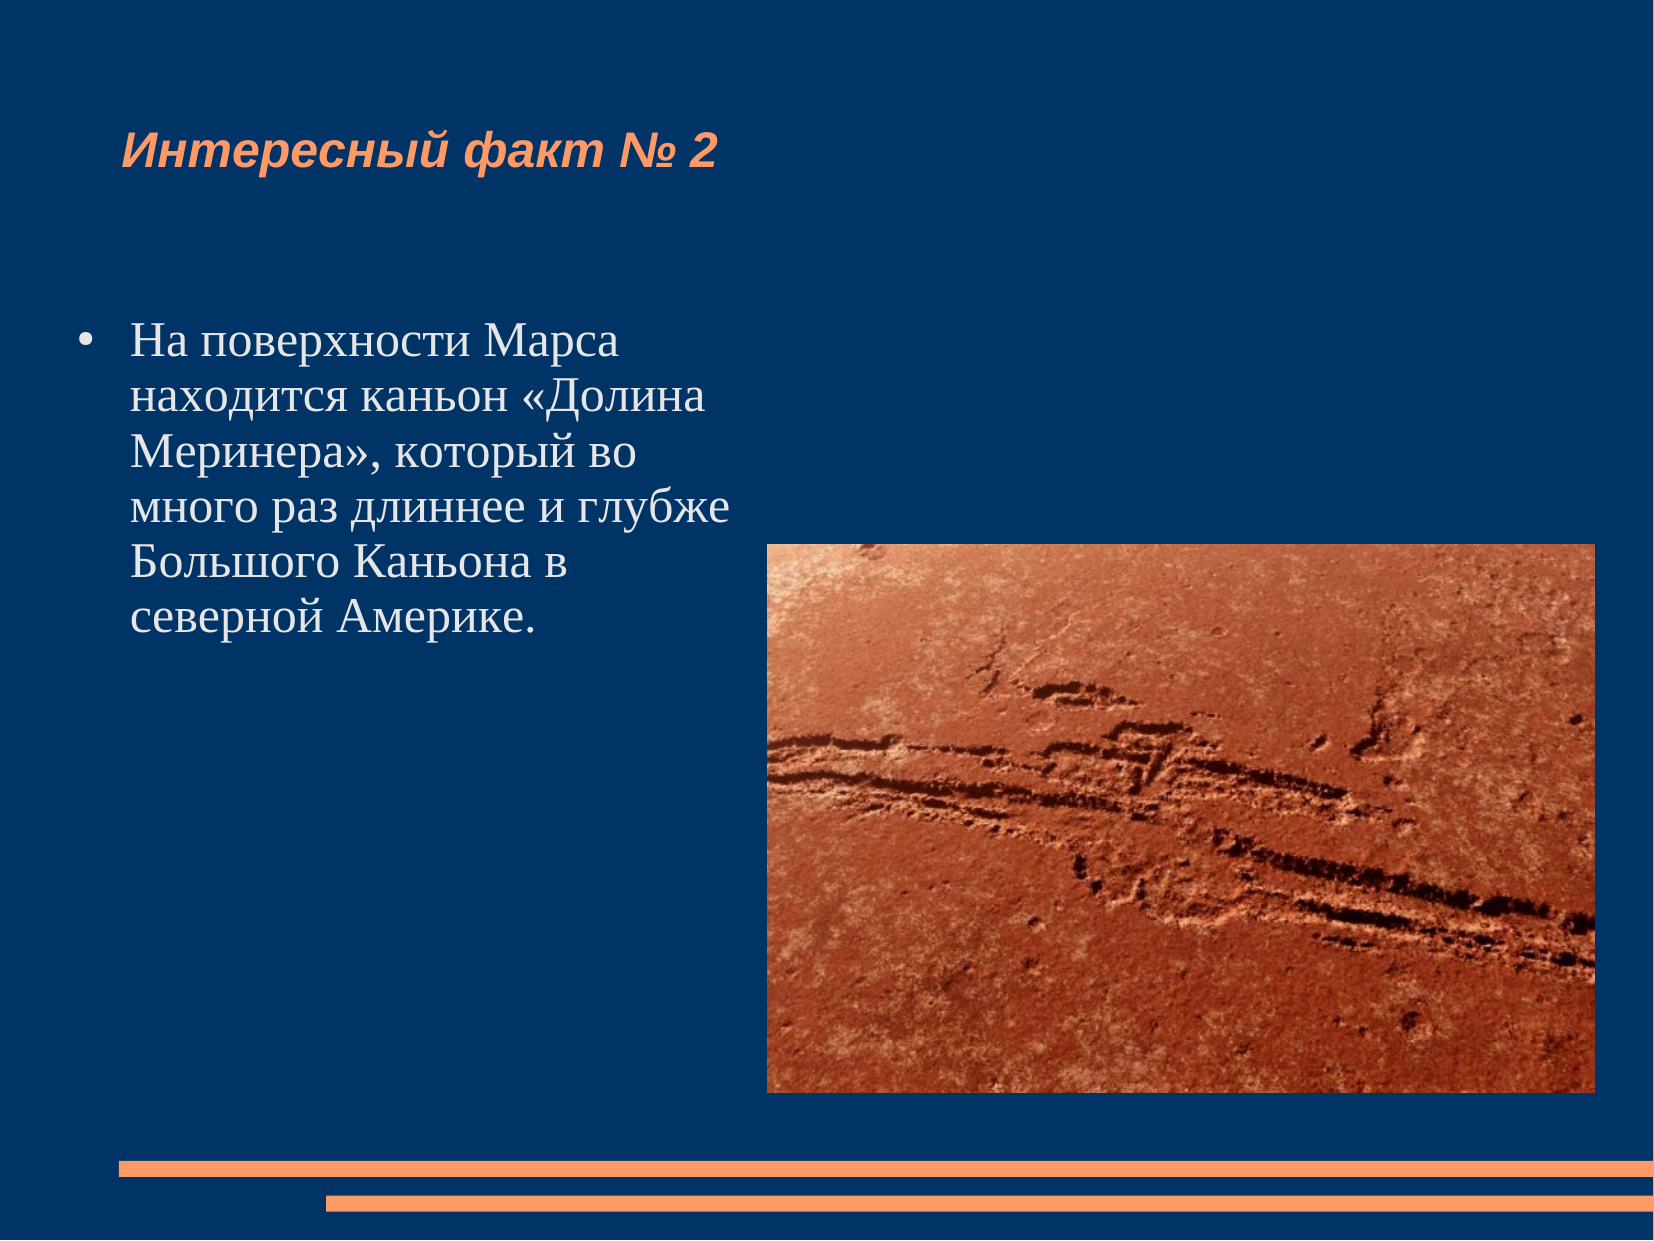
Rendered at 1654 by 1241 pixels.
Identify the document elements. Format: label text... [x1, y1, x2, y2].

list На поверхности Марса находится каньон «Долина Меринера», который во много раз длиннее и глубже Большого Каньона в северной Америке. [59, 312, 762, 1123]
picture [767, 544, 1595, 1093]
title Интересный факт № 2 [121, 46, 1534, 254]
